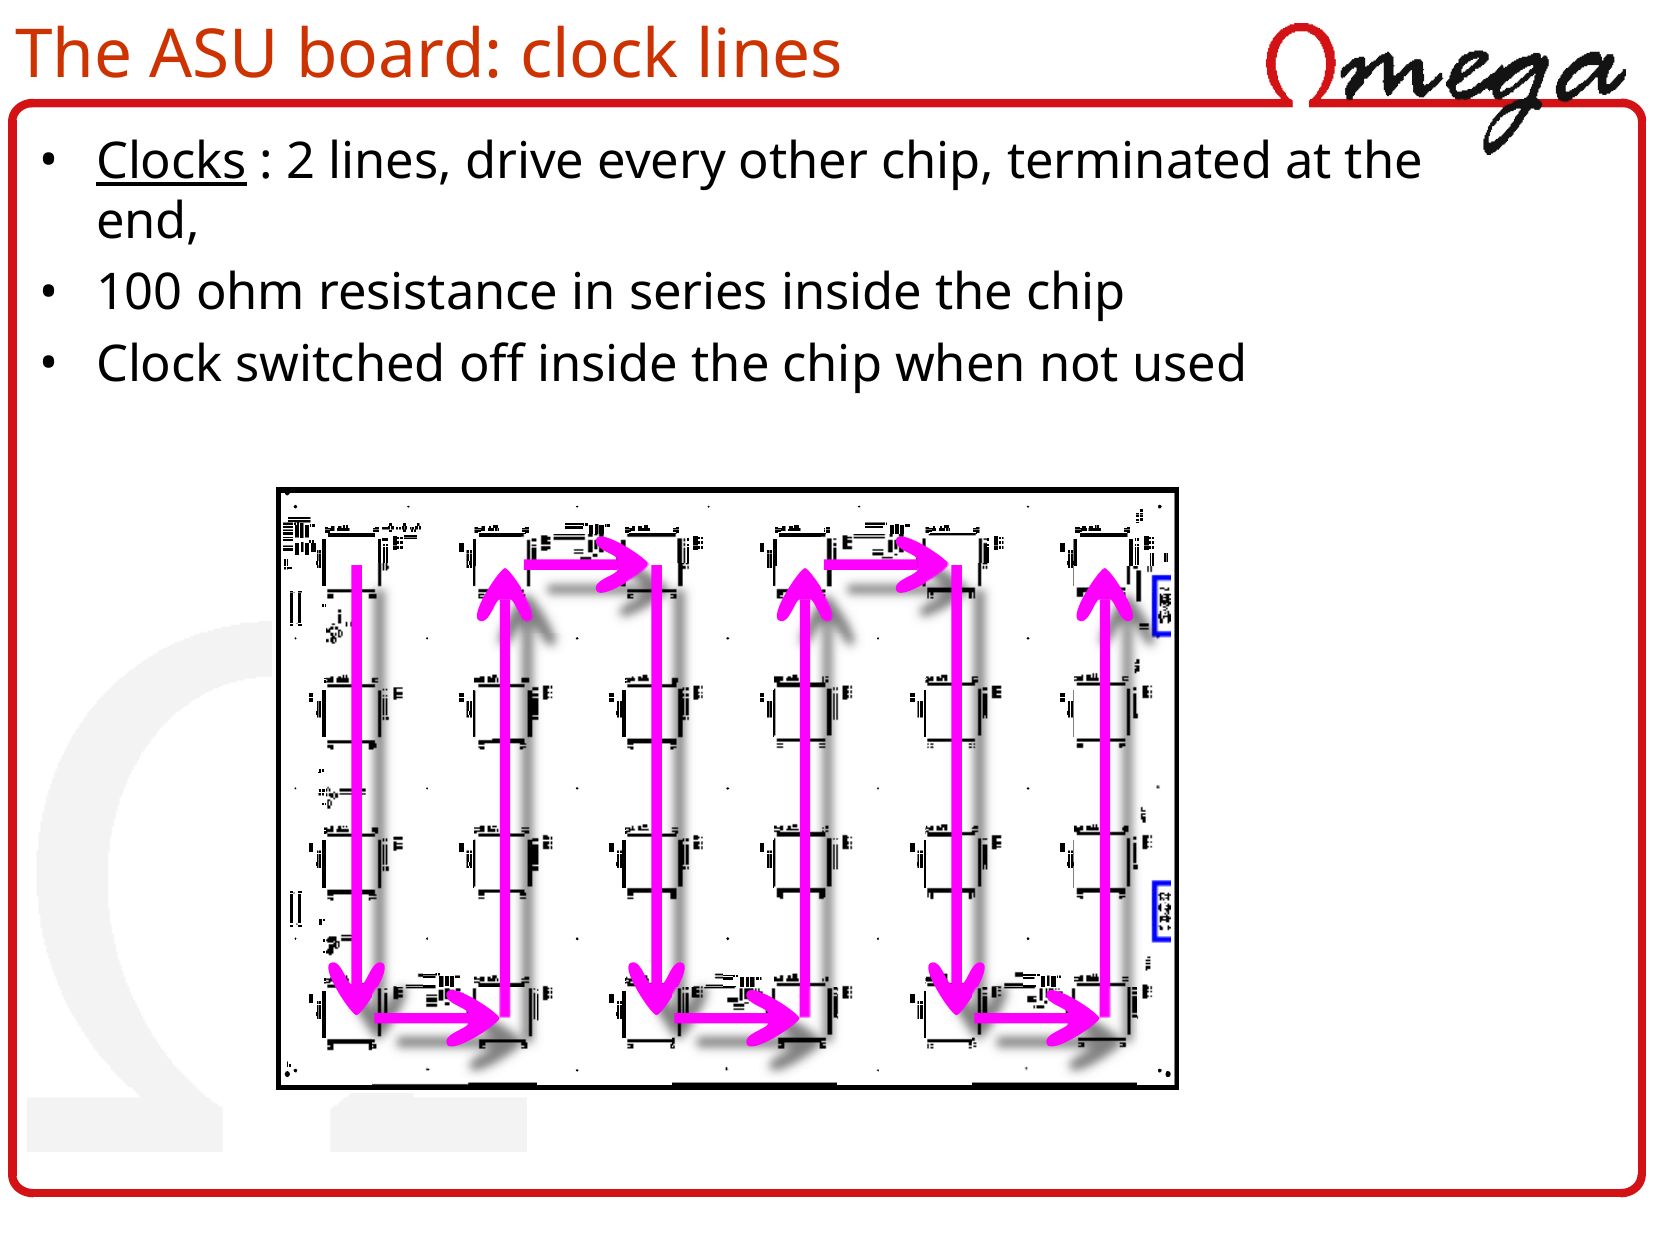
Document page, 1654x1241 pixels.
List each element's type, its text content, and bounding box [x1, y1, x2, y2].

list Clocks : 2 lines, drive every other chip, terminated at the end, 100 ohm resistance in series inside the chip Clock switched off inside the chip when not used [24, 119, 1456, 1047]
text_box [374, 990, 500, 1047]
text_box [523, 536, 648, 593]
title The ASU board: clock lines [0, 0, 1152, 102]
text_box [674, 990, 800, 1047]
text_box [974, 990, 1100, 1047]
picture [30, 23, 1626, 155]
text_box [628, 565, 685, 1016]
text_box [476, 568, 521, 987]
picture [27, 483, 1182, 1152]
text_box [1076, 568, 1133, 987]
text_box [776, 568, 821, 987]
text_box [328, 565, 385, 1016]
text_box [823, 536, 948, 593]
text_box [928, 565, 985, 1016]
